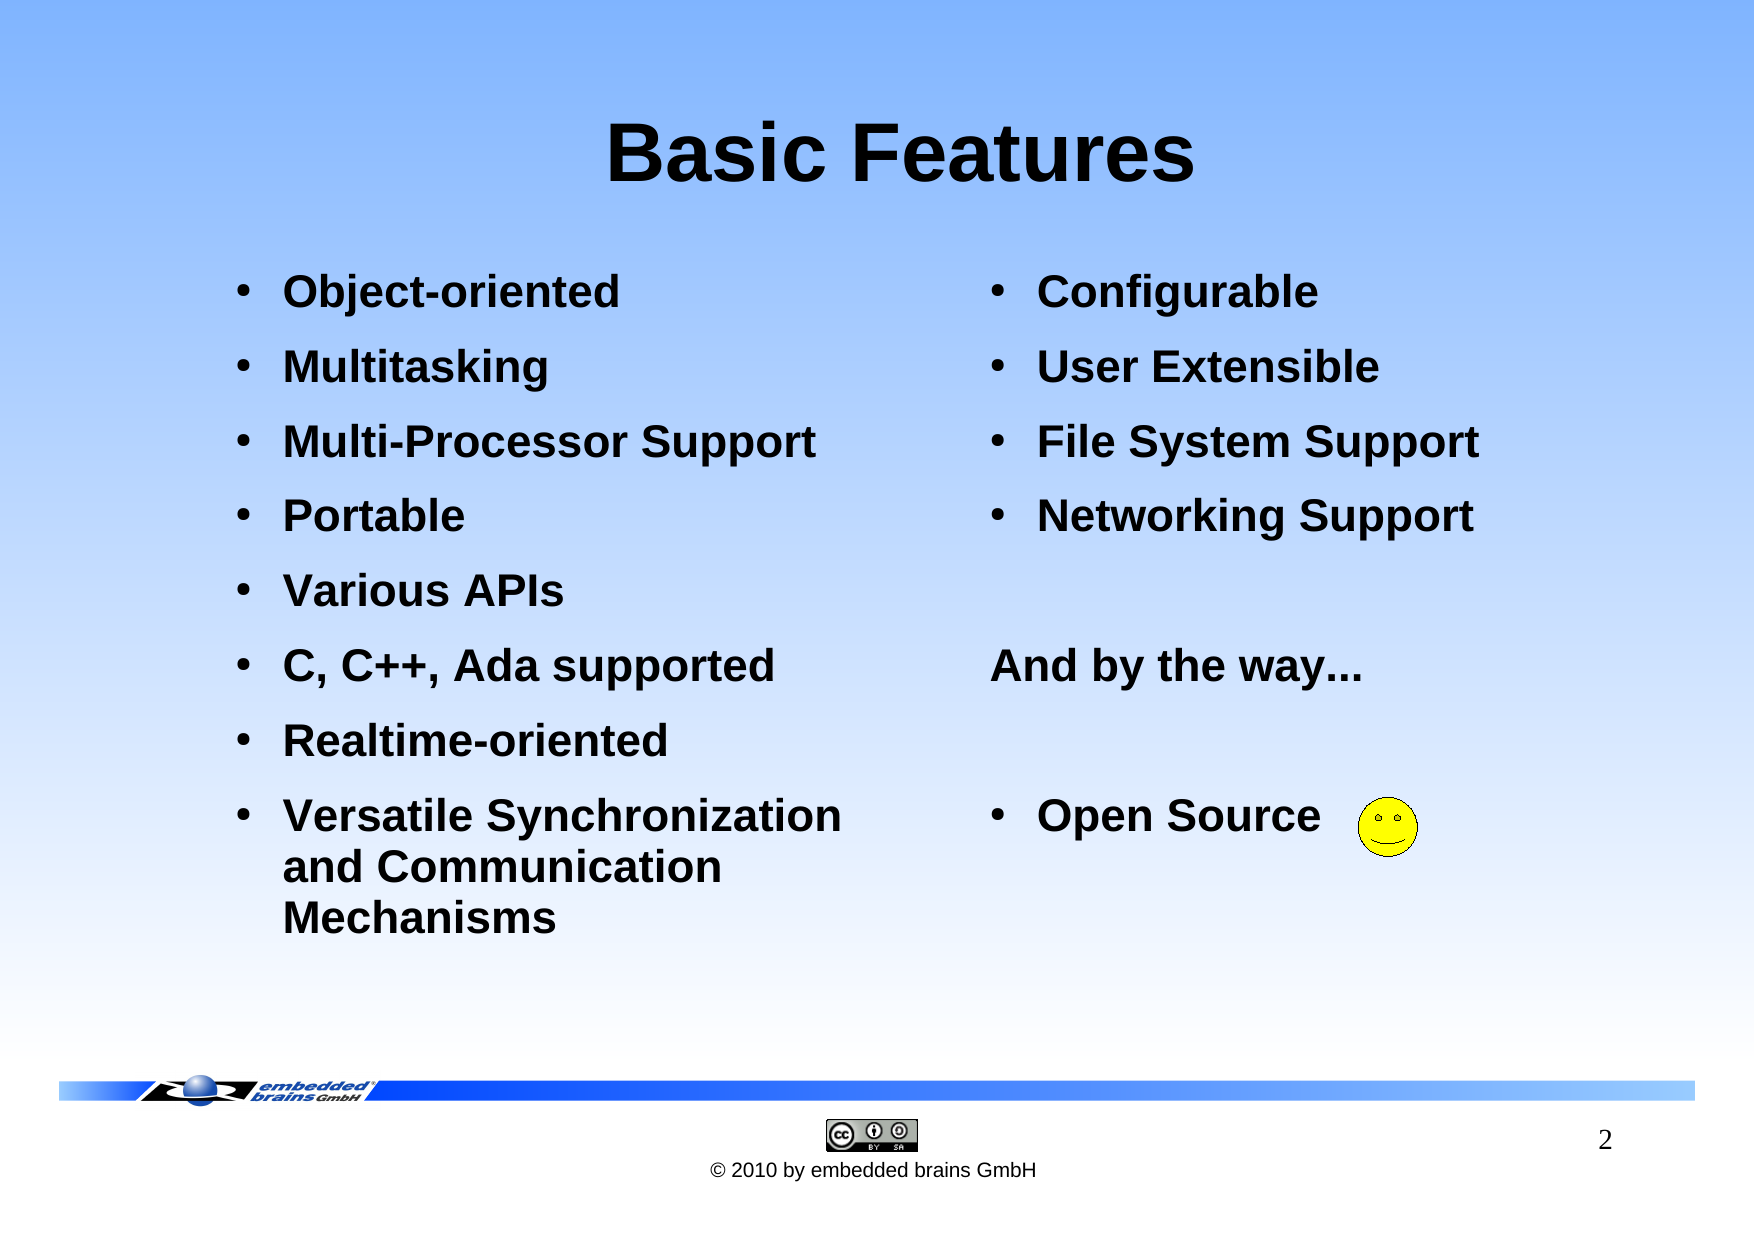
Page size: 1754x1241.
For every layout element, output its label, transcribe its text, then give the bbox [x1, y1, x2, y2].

picture [826, 1119, 918, 1152]
text_box [1358, 797, 1418, 857]
list Object-oriented Multitasking Multi-Processor Support Portable Various APIs C, C++, Ada supported Realtime-oriented Versatile Synchronization and Communication Mechanisms [140, 265, 860, 1048]
title Basic Features [147, 59, 1620, 247]
picture [135, 1070, 381, 1111]
list Configurable User Extensible File System Support Networking Support And by the way... Open Source [895, 265, 1614, 1048]
